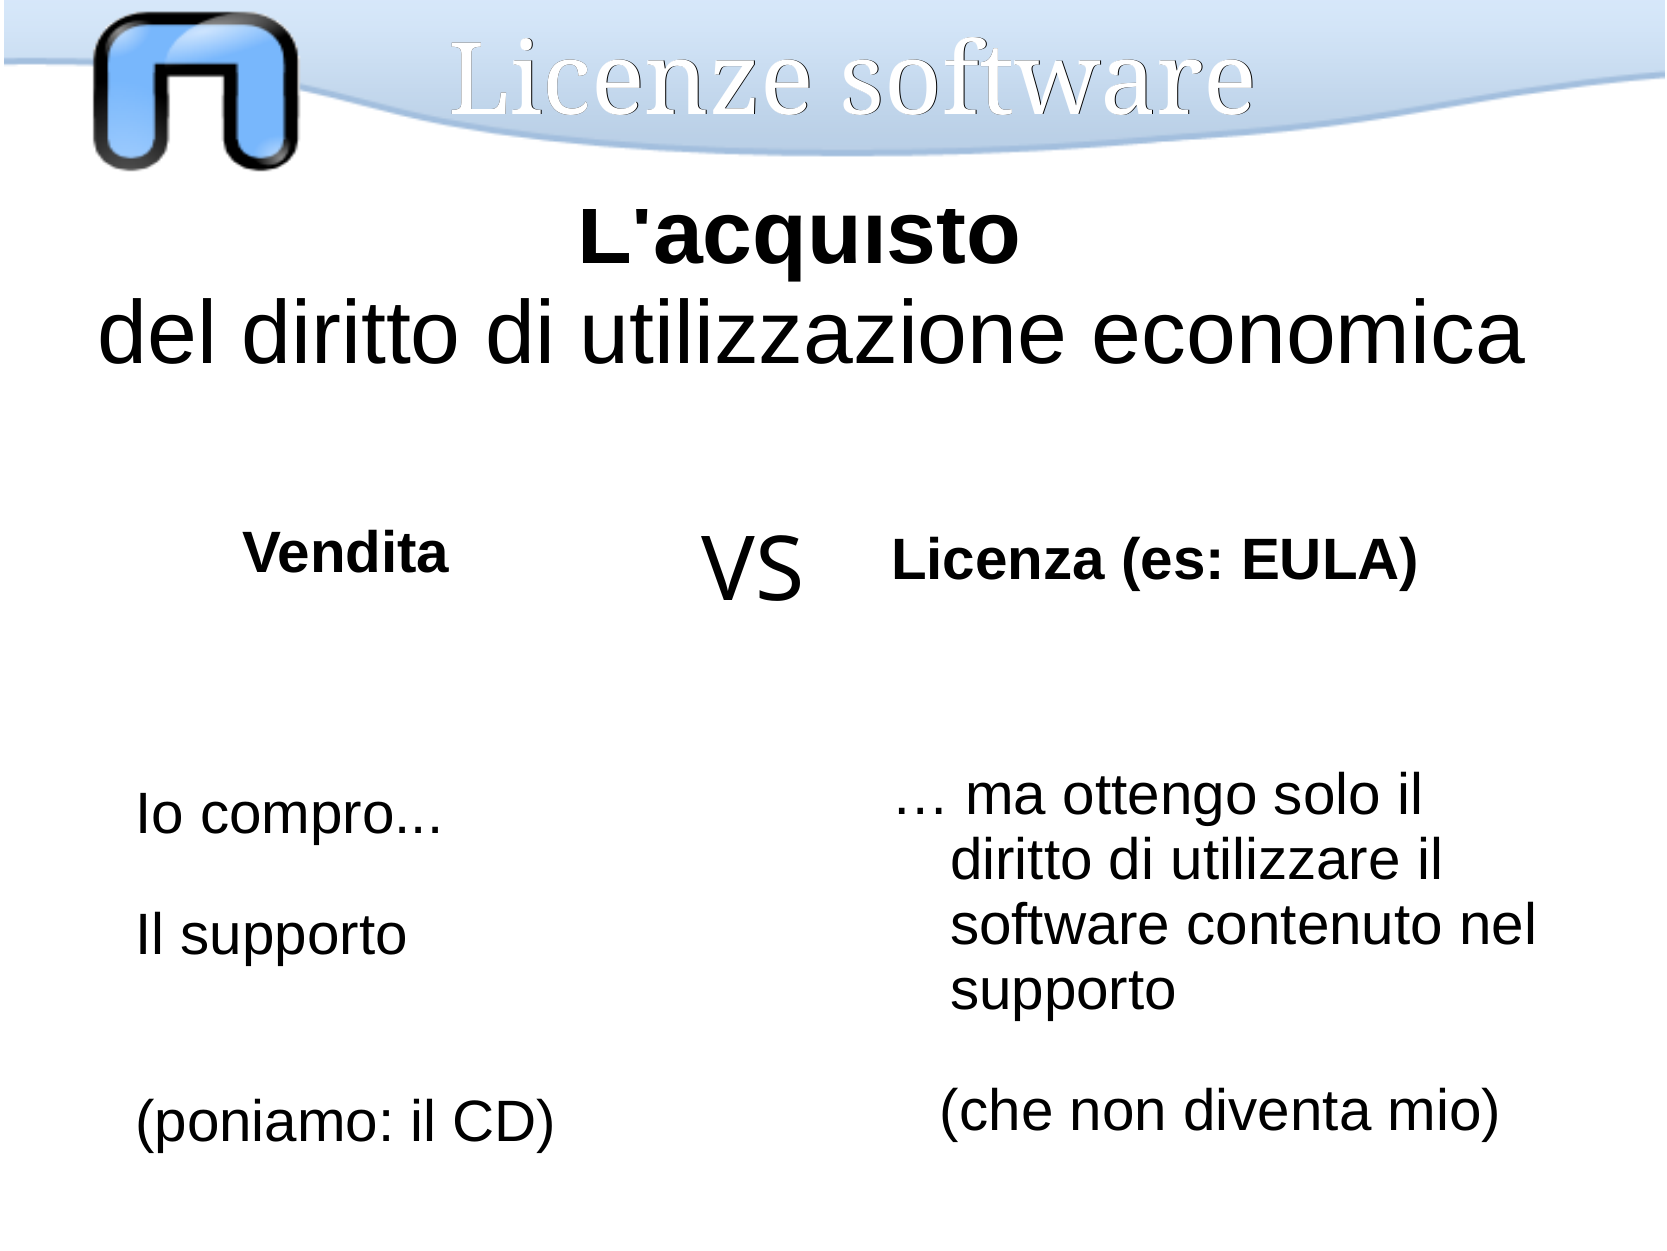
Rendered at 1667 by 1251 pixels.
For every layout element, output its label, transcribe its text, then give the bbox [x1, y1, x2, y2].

picture [0, 0, 1667, 1251]
title L'acquisto del diritto di utilizzazione economica VS [58, 209, 1565, 1251]
list Licenza (es: EULA) … ma ottengo solo il diritto di utilizzare il software contenuto nel supporto (che non diventa mio) [849, 391, 1582, 1217]
list Vendita Io compro... Il supporto (poniamo: il CD) [93, 374, 826, 1200]
text_box Licenze software [407, 0, 1443, 168]
